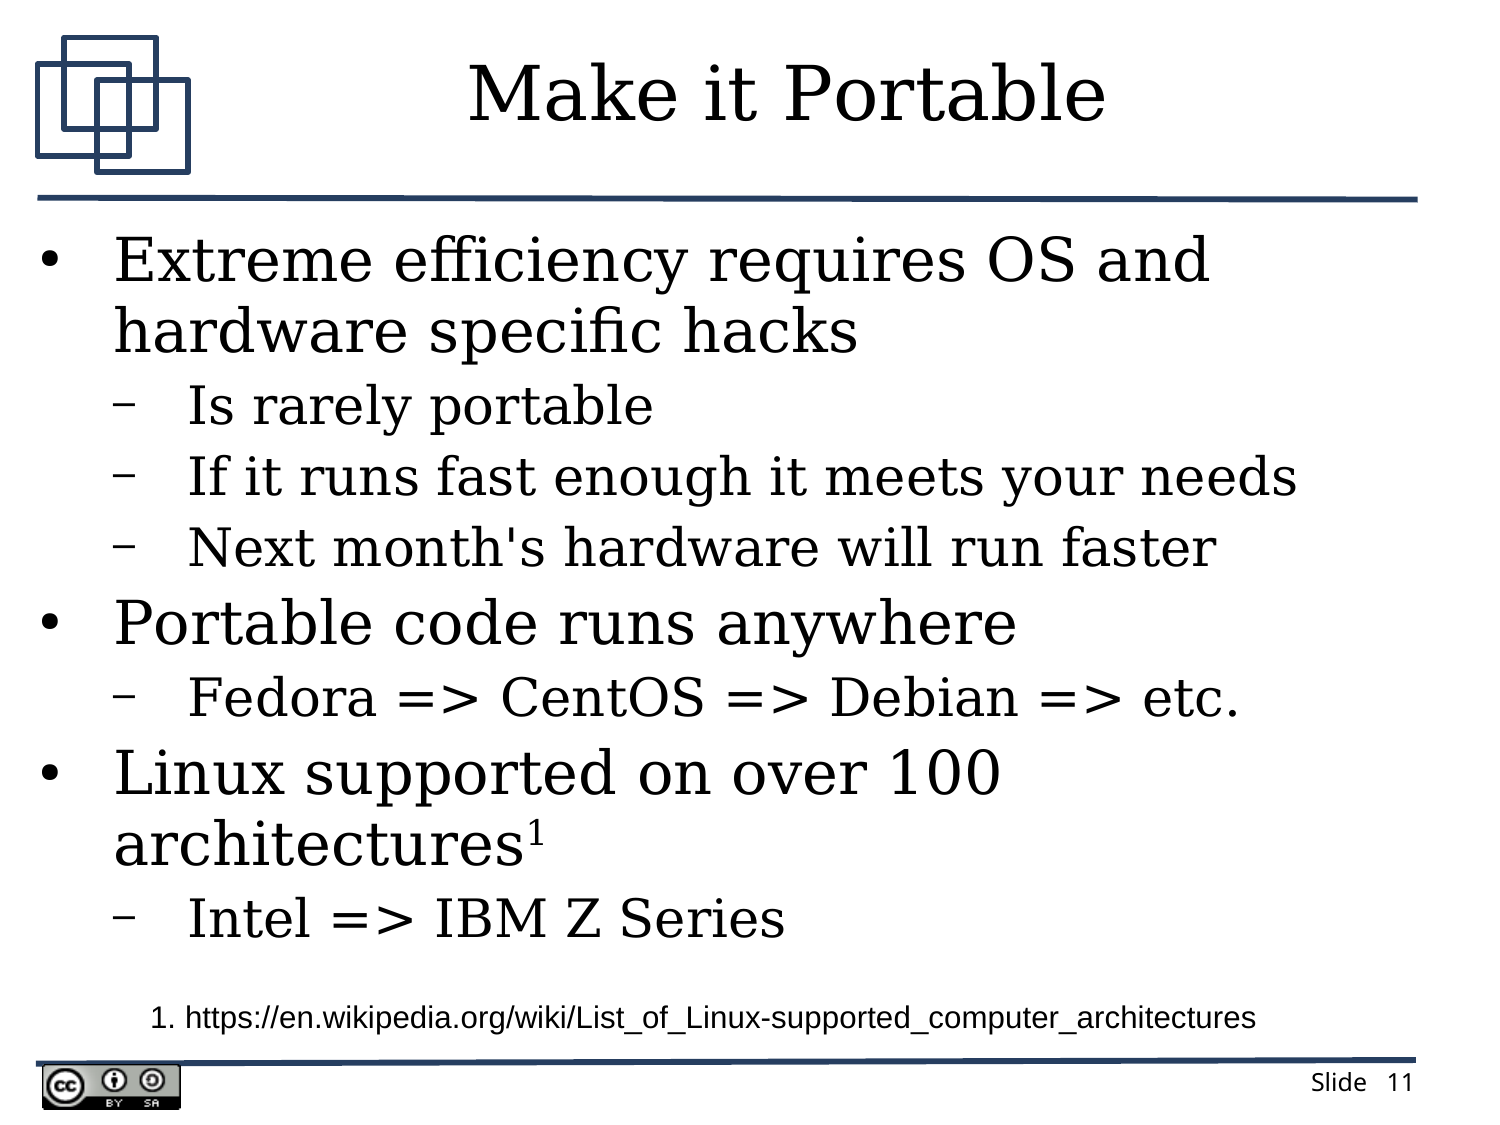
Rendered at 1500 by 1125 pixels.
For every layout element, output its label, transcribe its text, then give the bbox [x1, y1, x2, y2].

list Extreme efficiency requires OS and hardware specific hacks Is rarely portable If it runs fast enough it meets your needs Next month's hardware will run faster Portable code runs anywhere Fedora => CentOS => Debian => etc. Linux supported on over 100 architectures1 Intel => IBM Z Series [37, 224, 1425, 968]
text_box 1. https://en.wikipedia.org/wiki/List_of_Linux-supported_computer_architectures [135, 990, 1381, 1043]
title Make it Portable [150, 0, 1425, 188]
picture [42, 1064, 181, 1110]
